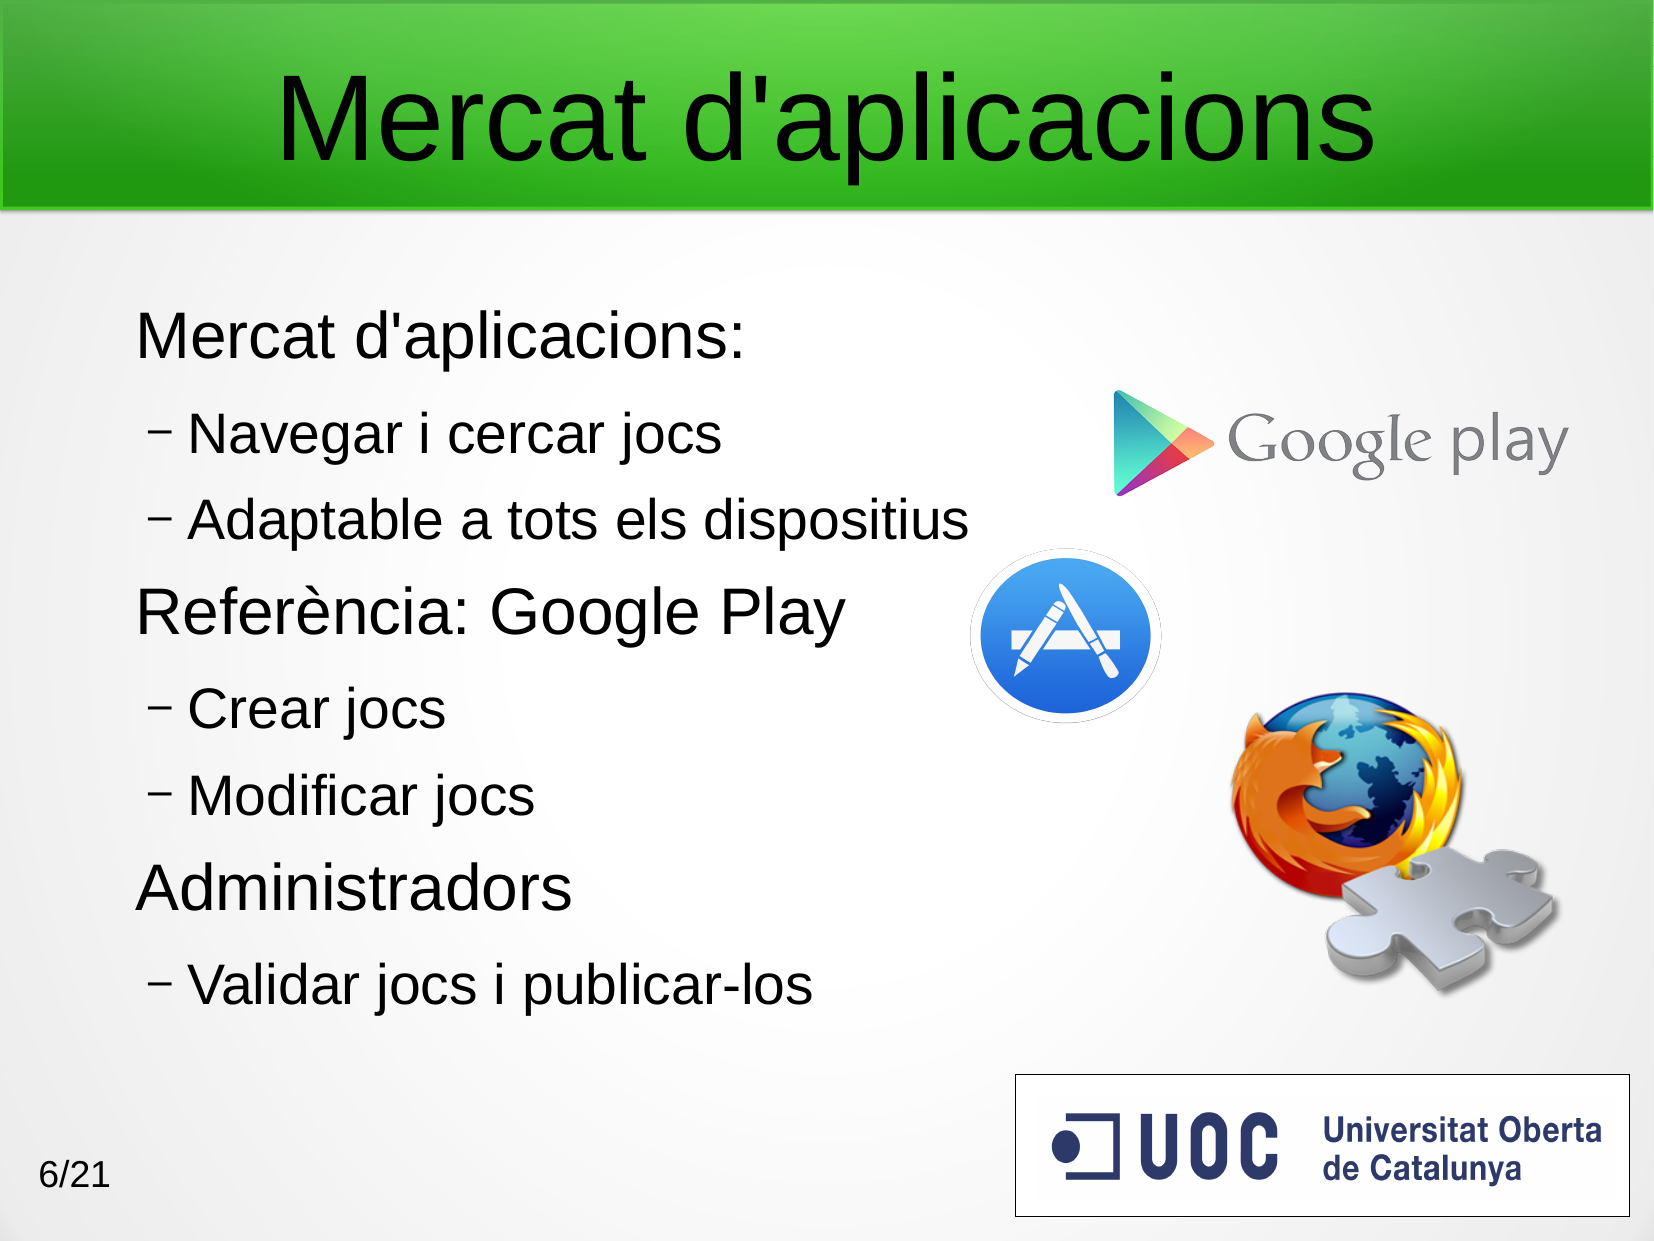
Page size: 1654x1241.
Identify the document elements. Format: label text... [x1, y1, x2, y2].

picture [1218, 684, 1571, 1007]
picture [1036, 1096, 1616, 1201]
title Mercat d'aplicacions [82, 47, 1571, 189]
list Mercat d'aplicacions: Navegar i cercar jocs Adaptable a tots els dispositius Referència: Google Play Crear jocs Modificar jocs Administradors Validar jocs i publicar-los [82, 299, 981, 1052]
text_box <número>/21 [23, 1145, 1015, 1217]
picture [962, 543, 1170, 733]
picture [1110, 389, 1571, 497]
text_box [1015, 1074, 1630, 1217]
